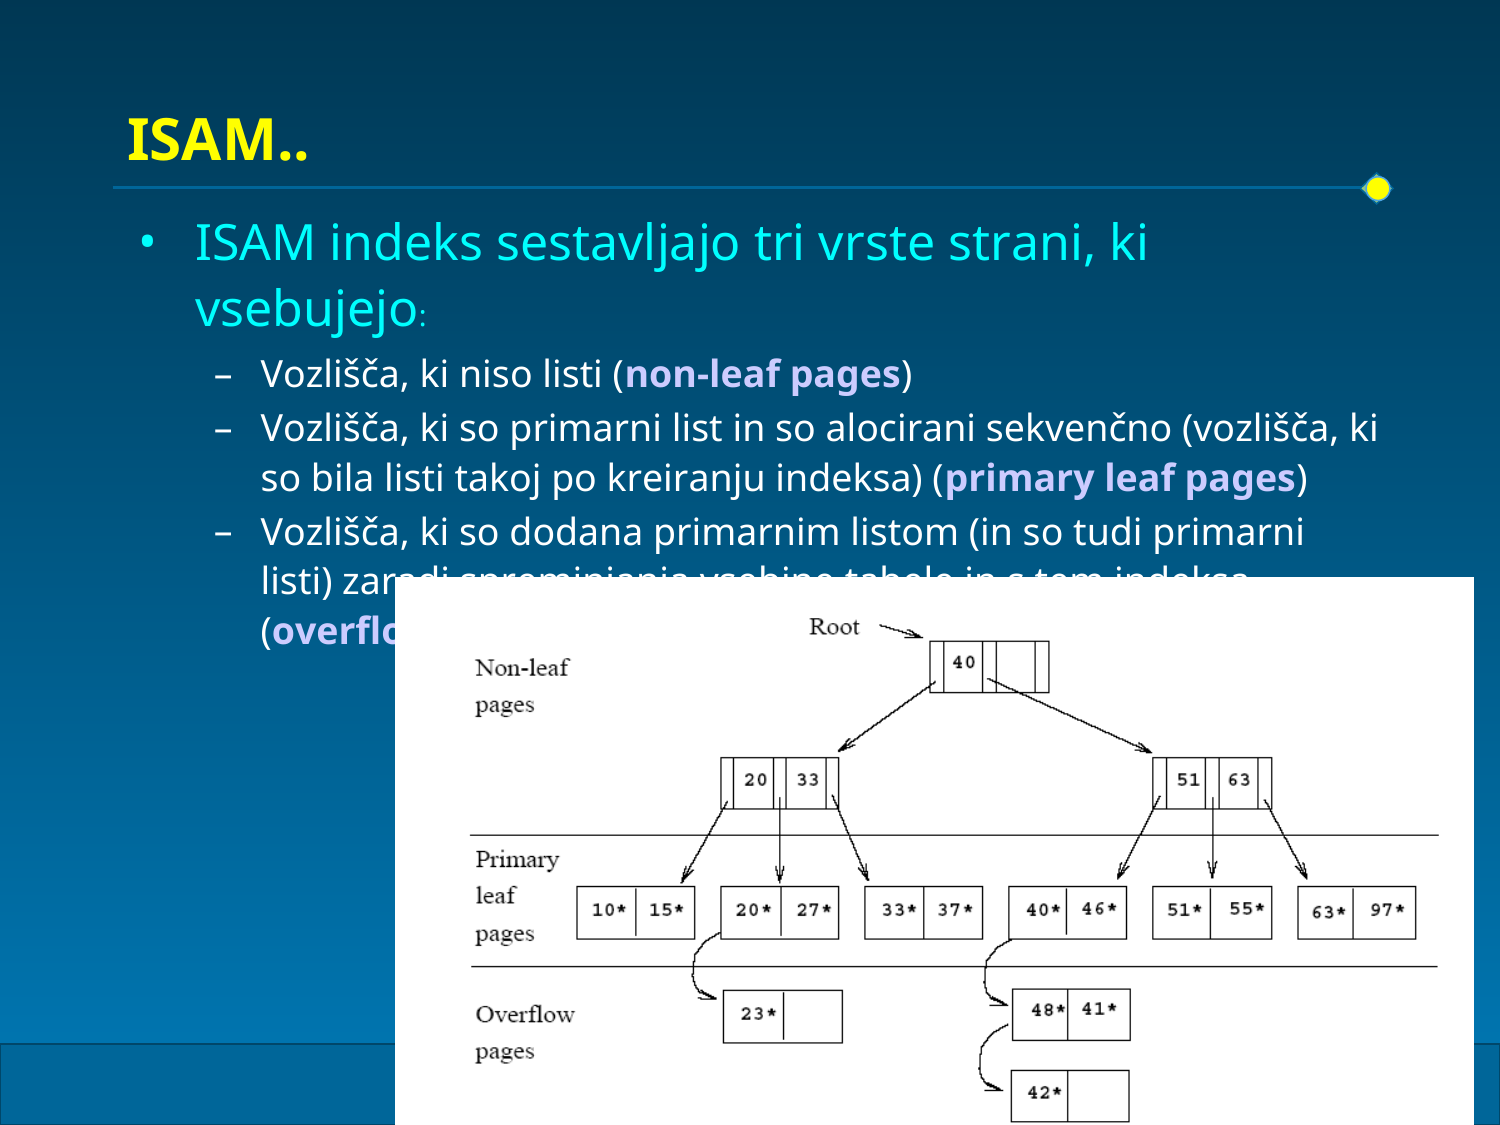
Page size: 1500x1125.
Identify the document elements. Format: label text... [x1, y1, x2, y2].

picture [395, 577, 1473, 1125]
title ISAM.. [112, 94, 1388, 181]
list ISAM indeks sestavljajo tri vrste strani, ki vsebujejo: Vozlišča, ki niso listi (non-leaf pages) Vozlišča, ki so primarni list in so alocirani sekvenčno (vozlišča, ki so bila listi takoj po kreiranju indeksa) (primary leaf pages) Vozlišča, ki so dodana primarnim listom (in so tudi primarni listi) zaradi spreminjanja vsebine tabele in s tem indeksa (overflow pages) [123, 196, 1399, 948]
